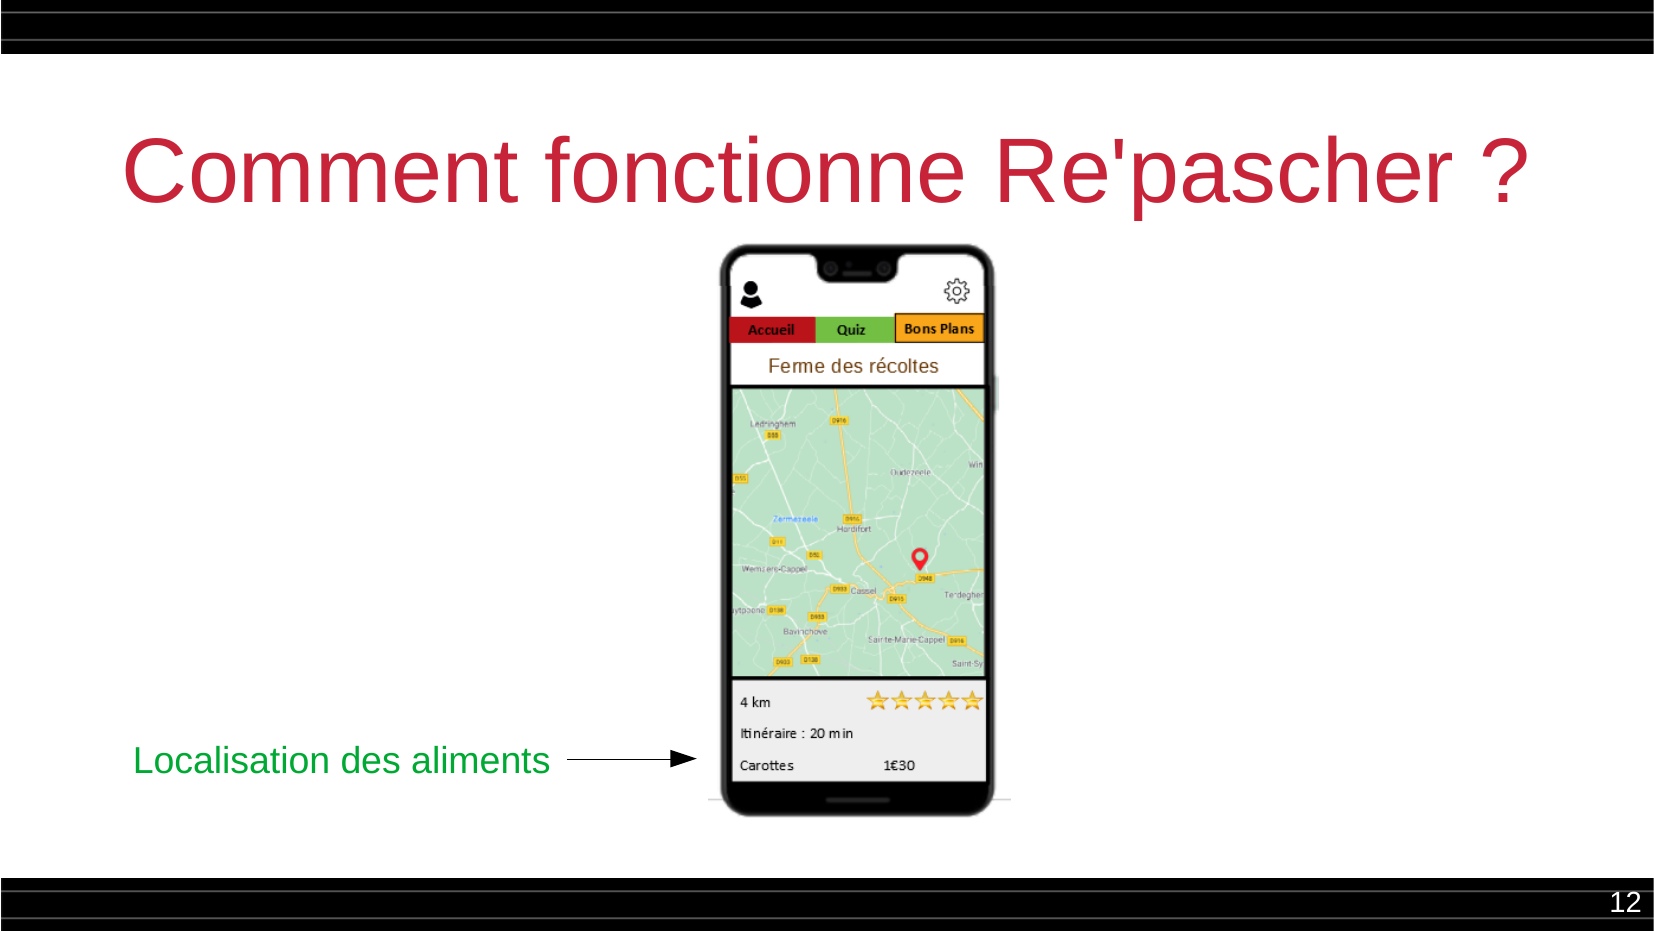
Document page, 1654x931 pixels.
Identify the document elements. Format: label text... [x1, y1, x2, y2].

picture [708, 236, 1011, 825]
picture [1, 878, 1654, 931]
picture [1, 0, 1654, 54]
text_box Localisation des aliments [118, 732, 567, 792]
title Comment fonctionne Re'pascher ? [82, 92, 1571, 249]
